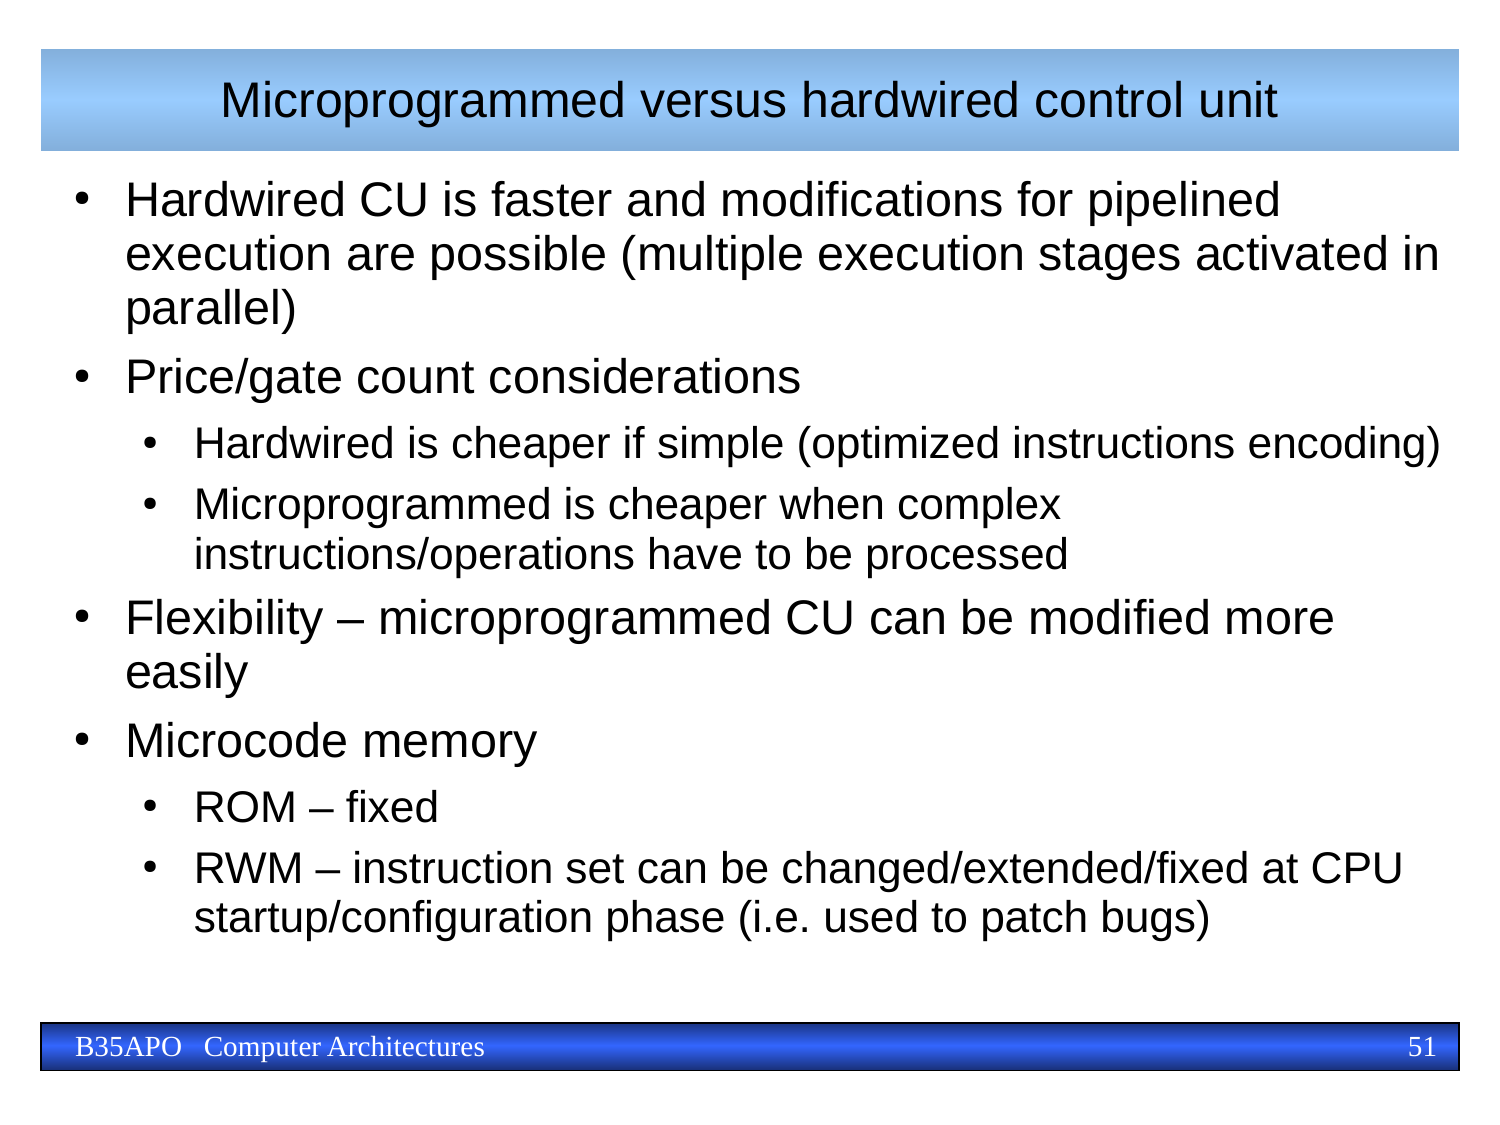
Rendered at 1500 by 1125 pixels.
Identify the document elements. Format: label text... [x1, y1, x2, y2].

list Hardwired CU is faster and modifications for pipelined execution are possible (multiple execution stages activated in parallel) Price/gate count considerations Hardwired is cheaper if simple (optimized instructions encoding) Microprogrammed is cheaper when complex instructions/operations have to be processed Flexibility – microprogrammed CU can be modified more easily Microcode memory ROM – fixed RWM – instruction set can be changed/extended/fixed at CPU startup/configuration phase (i.e. used to patch bugs) [56, 172, 1444, 999]
title Microprogrammed versus hardwired control unit [41, 49, 1459, 151]
